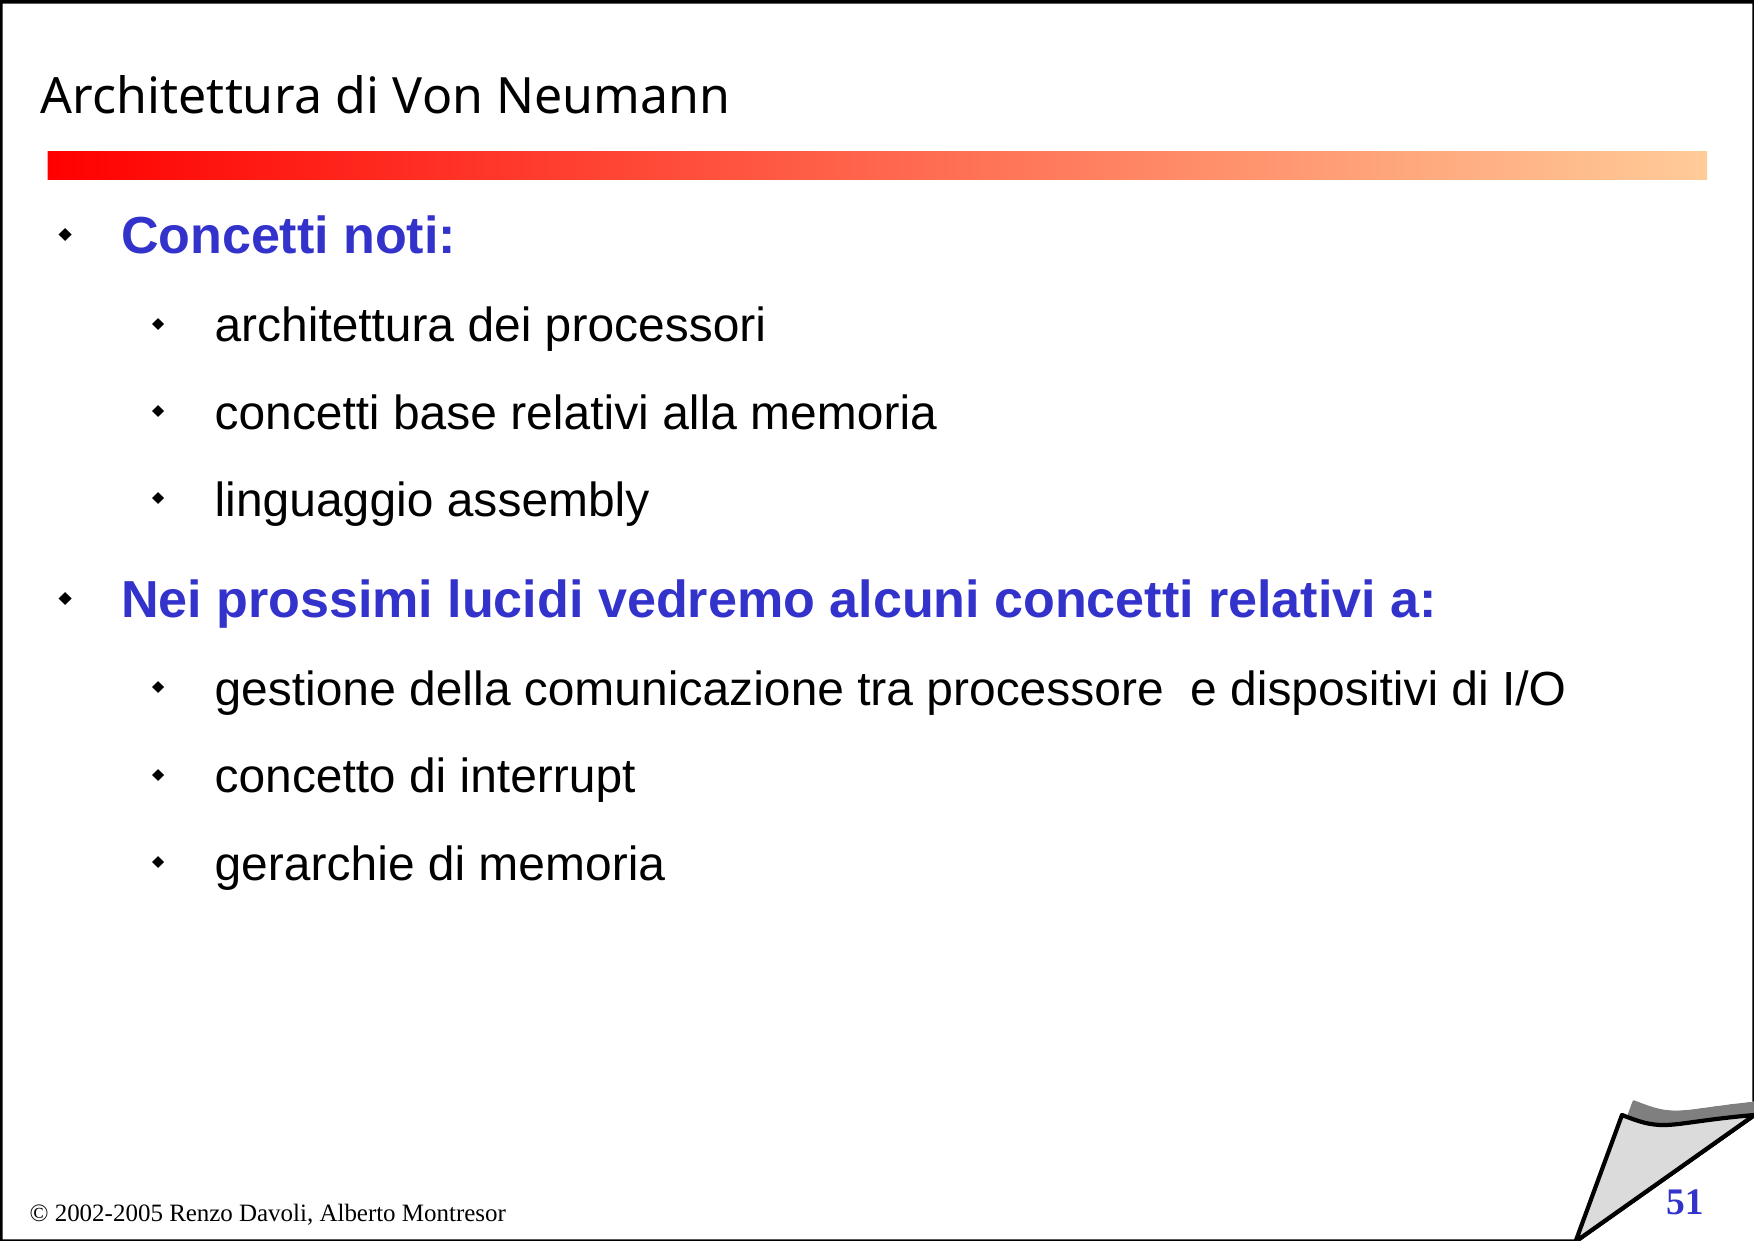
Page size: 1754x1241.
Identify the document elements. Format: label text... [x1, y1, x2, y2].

title Architettura di Von Neumann [40, 49, 1714, 144]
list Concetti noti: architettura dei processori concetti base relativi alla memoria linguaggio assembly Nei prossimi lucidi vedremo alcuni concetti relativi a: gestione della comunicazione tra processore e dispositivi di I/O concetto di interrupt gerarchie di memoria [58, 206, 1696, 969]
